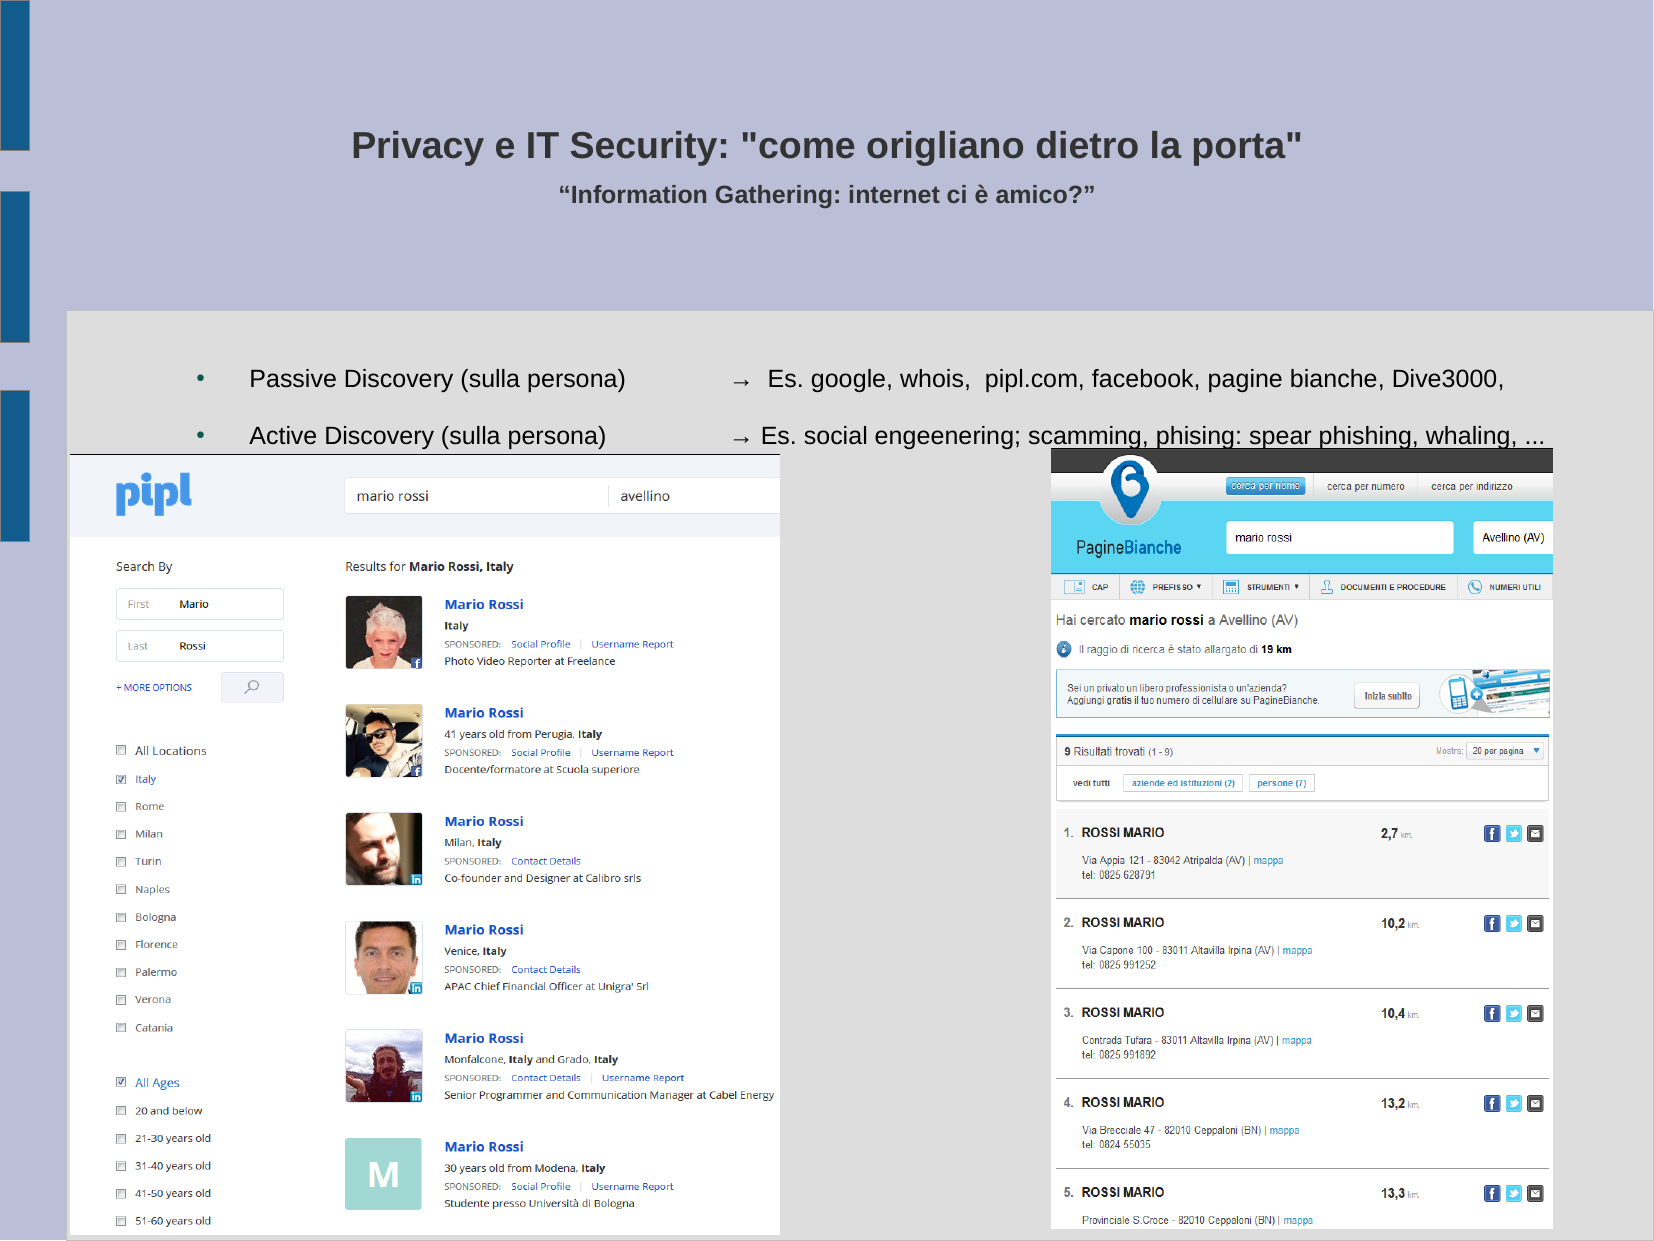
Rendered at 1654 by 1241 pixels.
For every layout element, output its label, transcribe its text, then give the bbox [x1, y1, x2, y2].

picture [1051, 448, 1553, 1229]
list Passive Discovery (sulla persona) → Es. google, whois, pipl.com, facebook, pagine bianche, Dive3000, Active Discovery (sulla persona) → Es. social engeenering; scamming, phising: spear phishing, whaling, ... [178, 364, 1570, 1147]
title Privacy e IT Security: "come origliano dietro la porta" [121, 91, 1534, 201]
picture [70, 454, 780, 1235]
title “Information Gathering: internet ci è amico?” [121, 201, 1534, 299]
